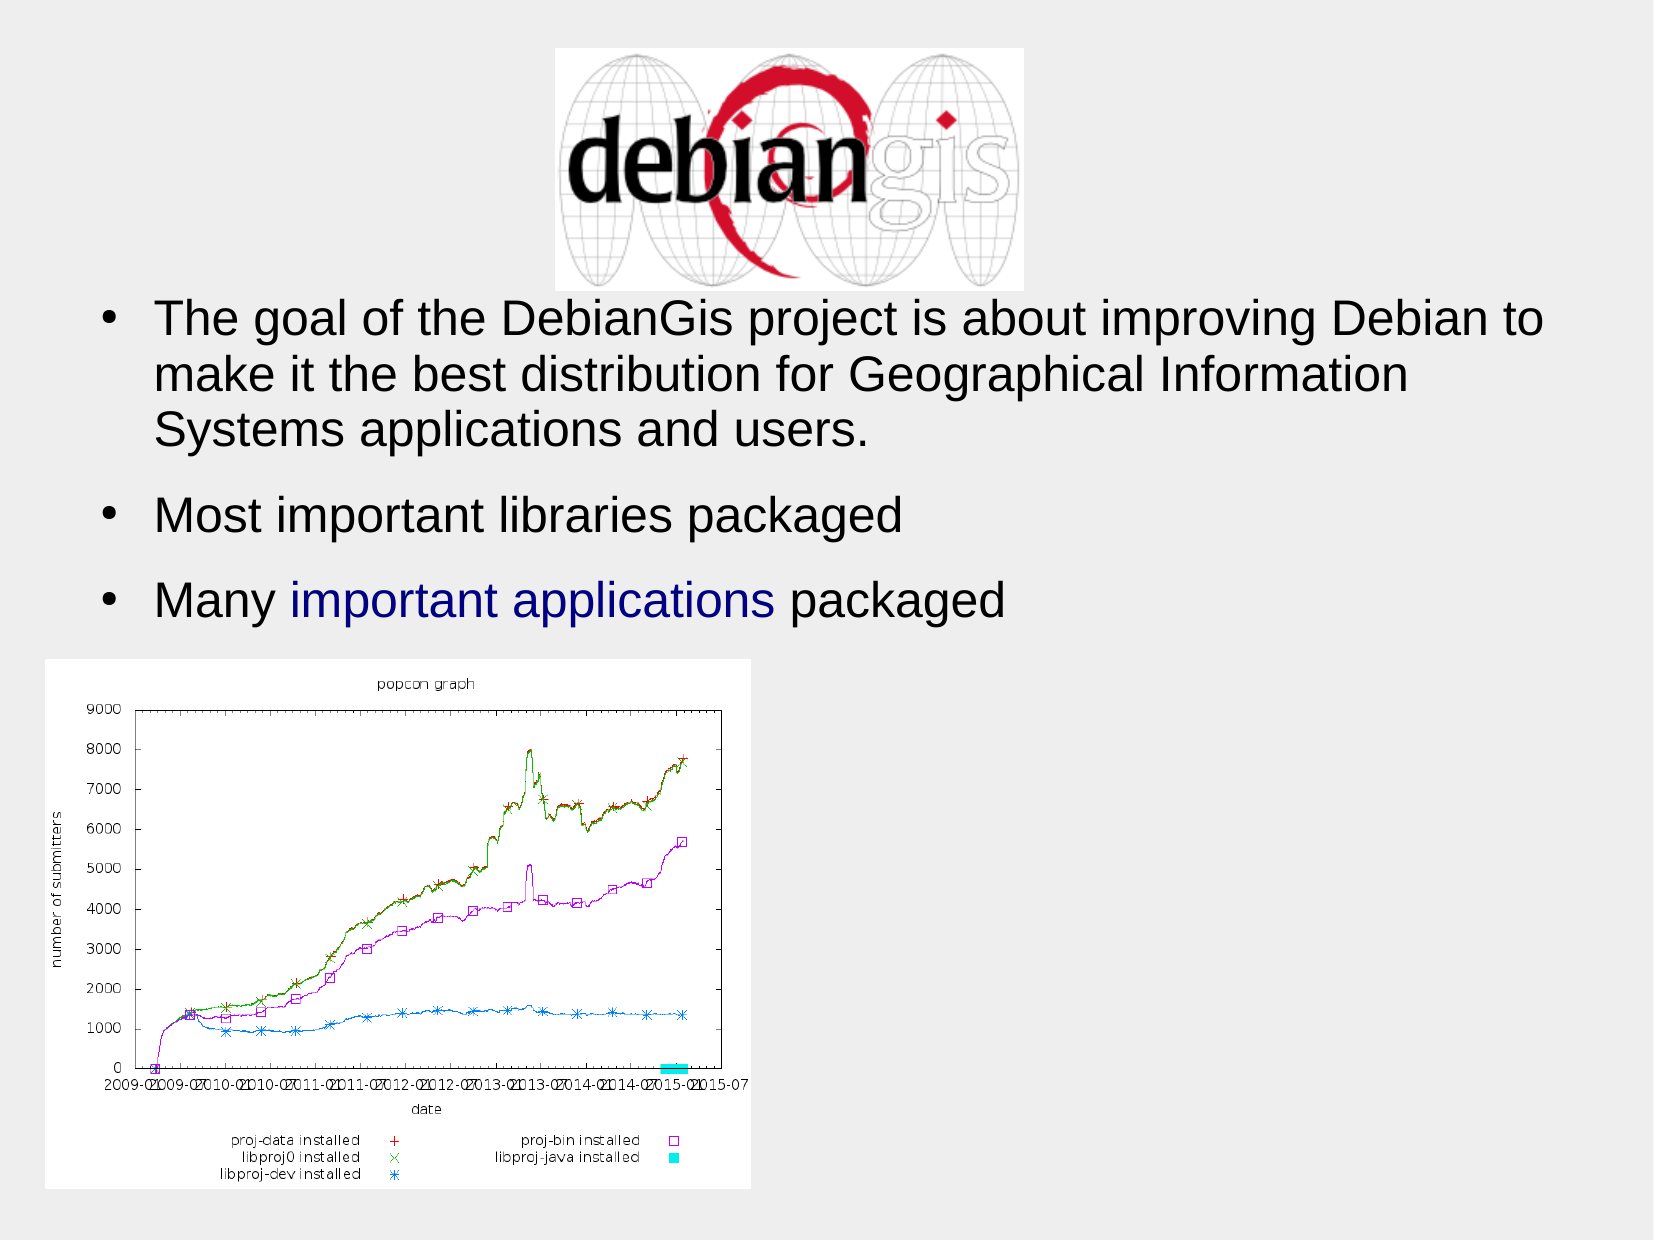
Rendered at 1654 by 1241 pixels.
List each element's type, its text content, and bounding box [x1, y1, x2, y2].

picture [45, 659, 751, 1189]
picture [555, 48, 1024, 291]
list The goal of the DebianGis project is about improving Debian to make it the best distribution for Geographical Information Systems applications and users. Most important libraries packaged Many important applications packaged [82, 290, 1571, 1010]
